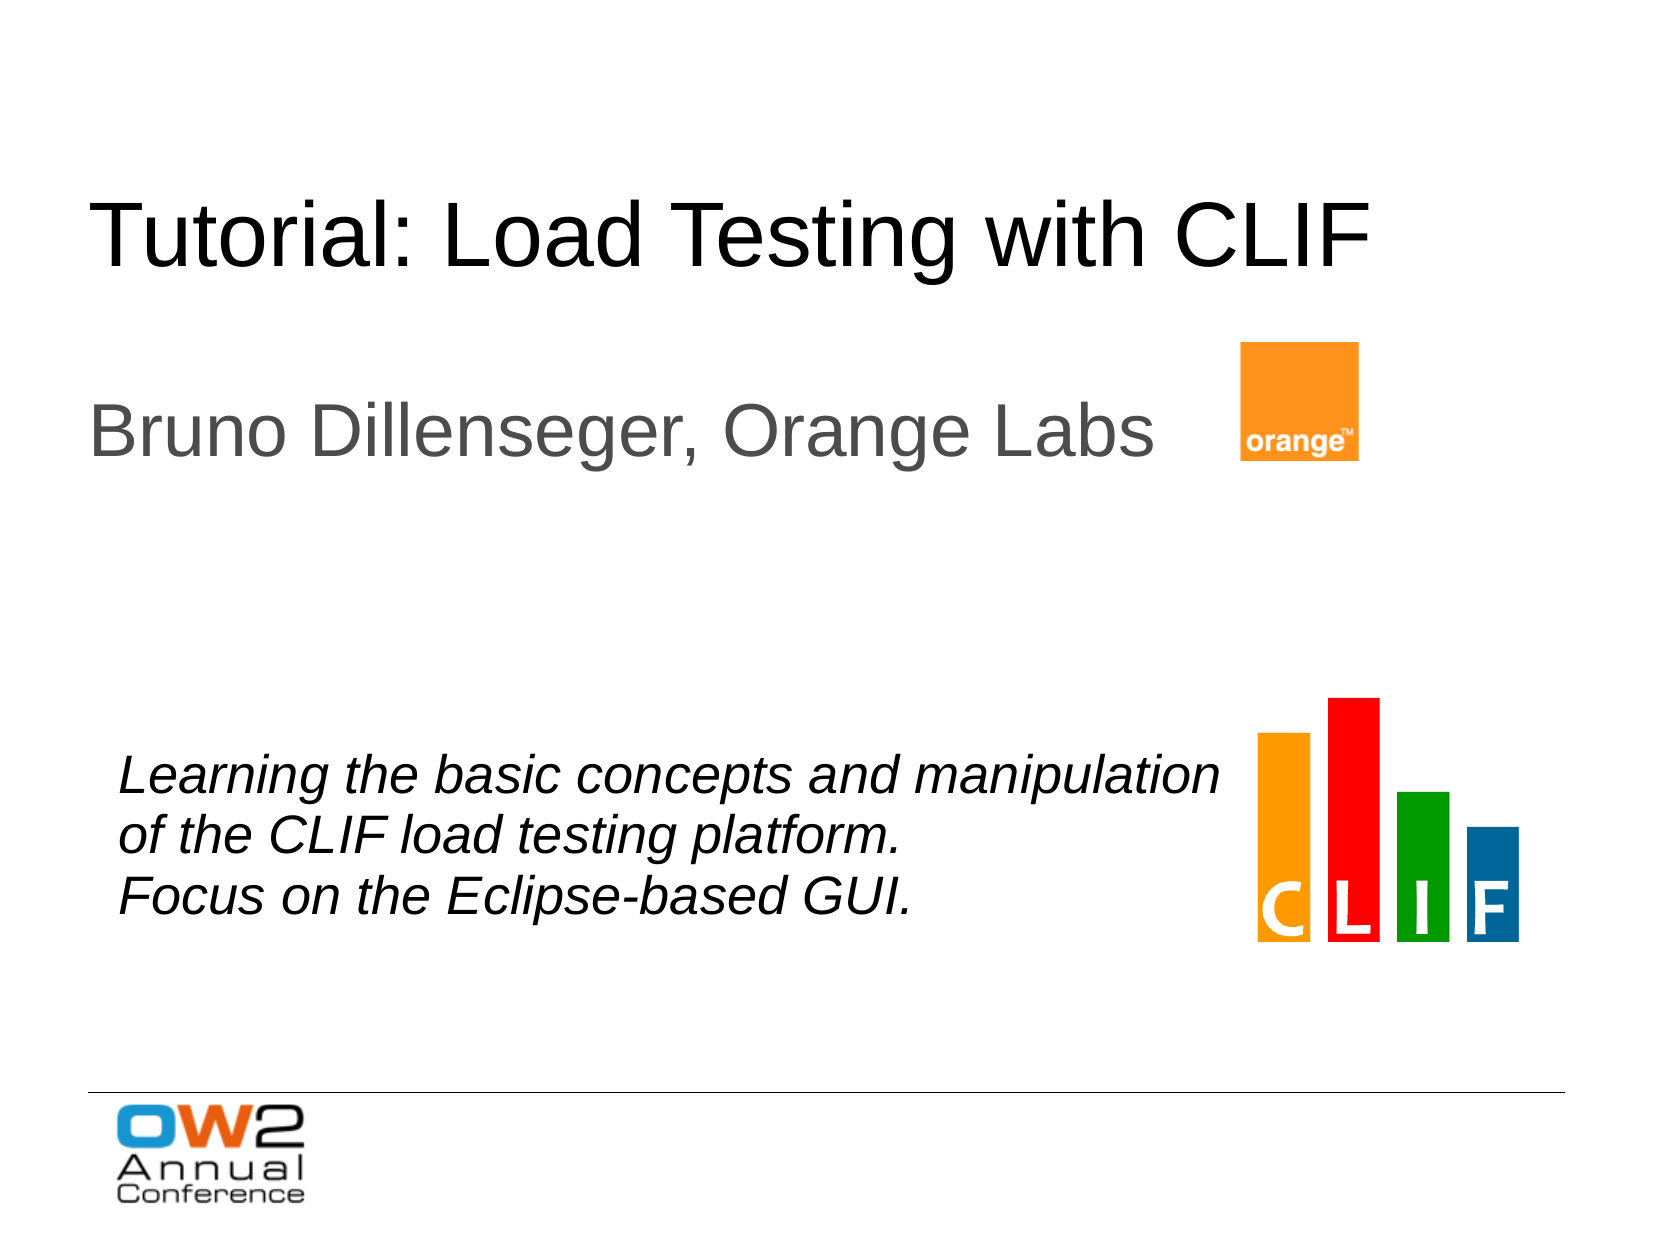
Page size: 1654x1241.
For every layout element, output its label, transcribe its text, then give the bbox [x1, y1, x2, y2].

picture [88, 1092, 333, 1213]
title Tutorial: Load Testing with CLIF Bruno Dillenseger, Orange Labs [88, 183, 1577, 473]
list Learning the basic concepts and manipulation of the CLIF load testing platform. Focus on the Eclipse-based GUI. [118, 744, 1240, 951]
picture [1240, 342, 1359, 461]
picture [1240, 661, 1536, 957]
